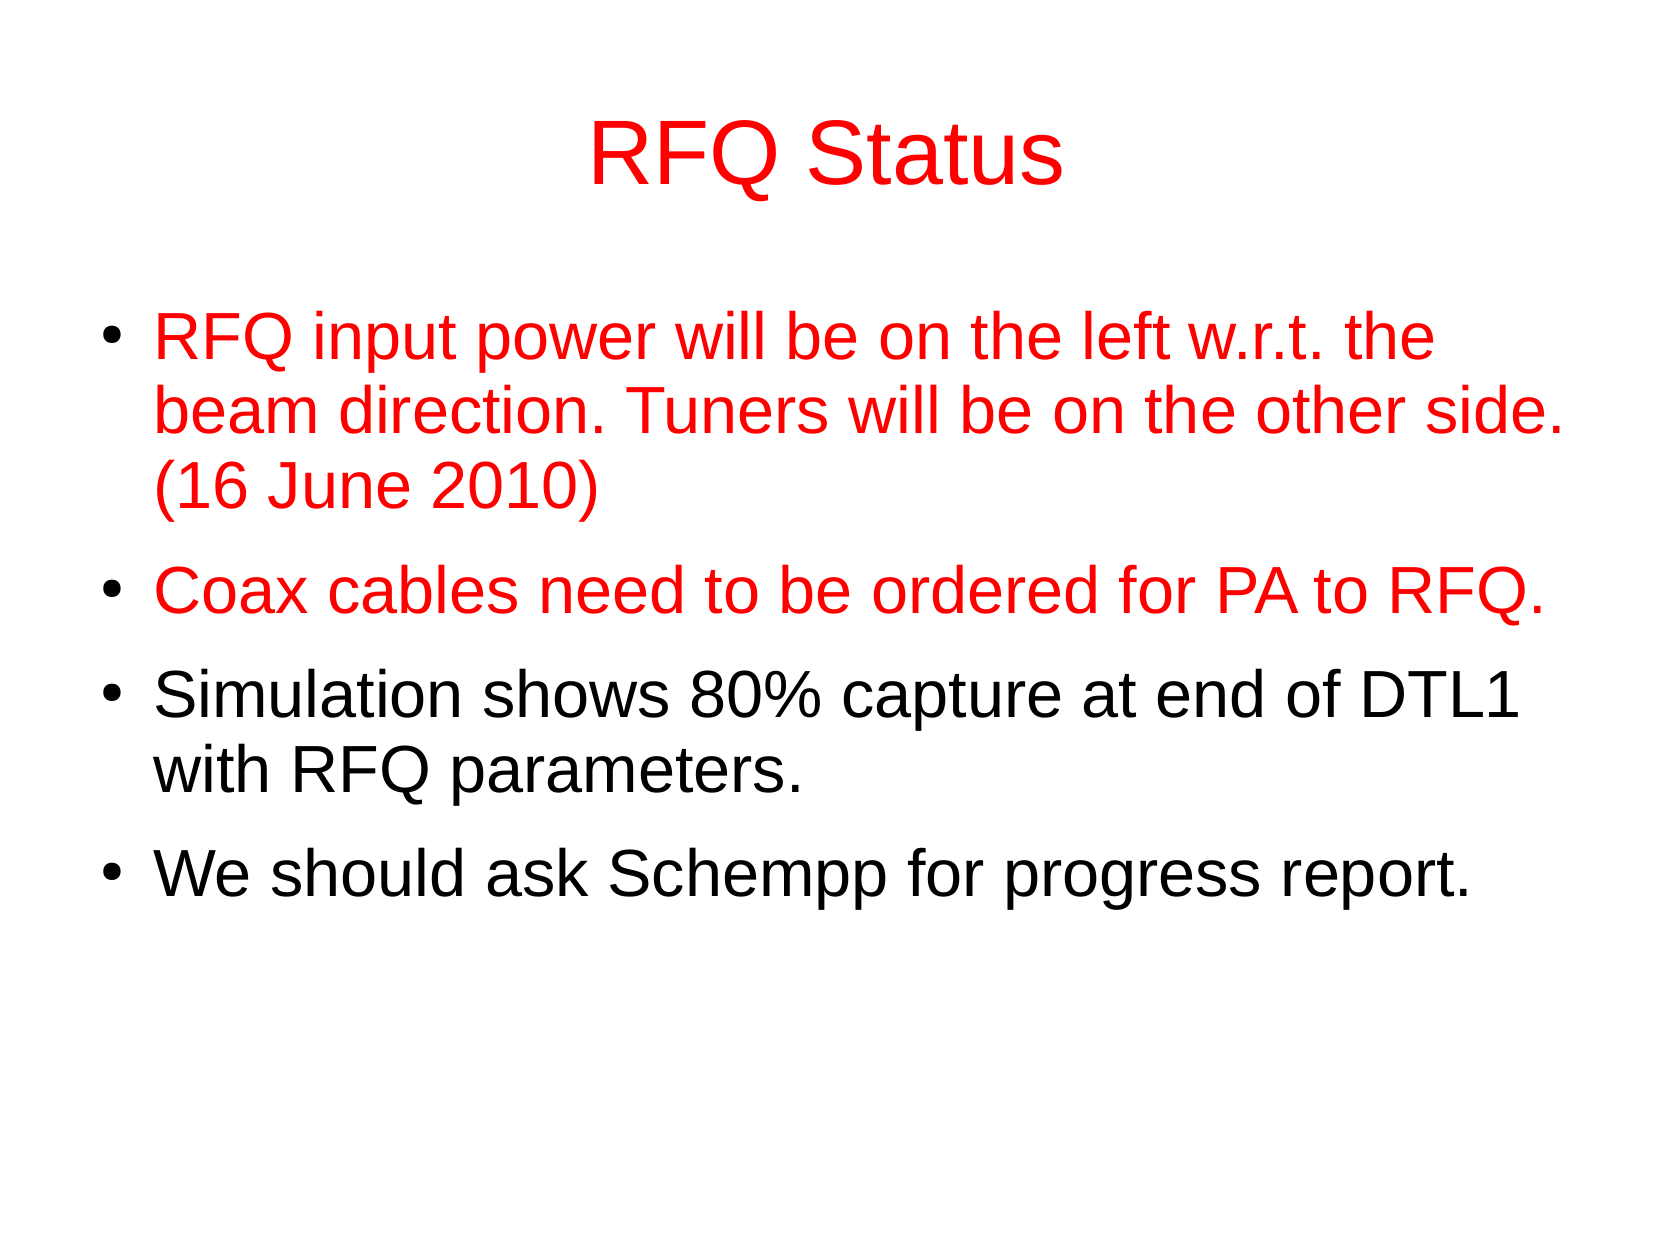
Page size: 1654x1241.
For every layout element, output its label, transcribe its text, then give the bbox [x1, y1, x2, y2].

list RFQ input power will be on the left w.r.t. the beam direction. Tuners will be on the other side. (16 June 2010) Coax cables need to be ordered for PA to RFQ. Simulation shows 80% capture at end of DTL1 with RFQ parameters. We should ask Schempp for progress report. [82, 298, 1571, 1241]
title RFQ Status [82, 49, 1571, 257]
